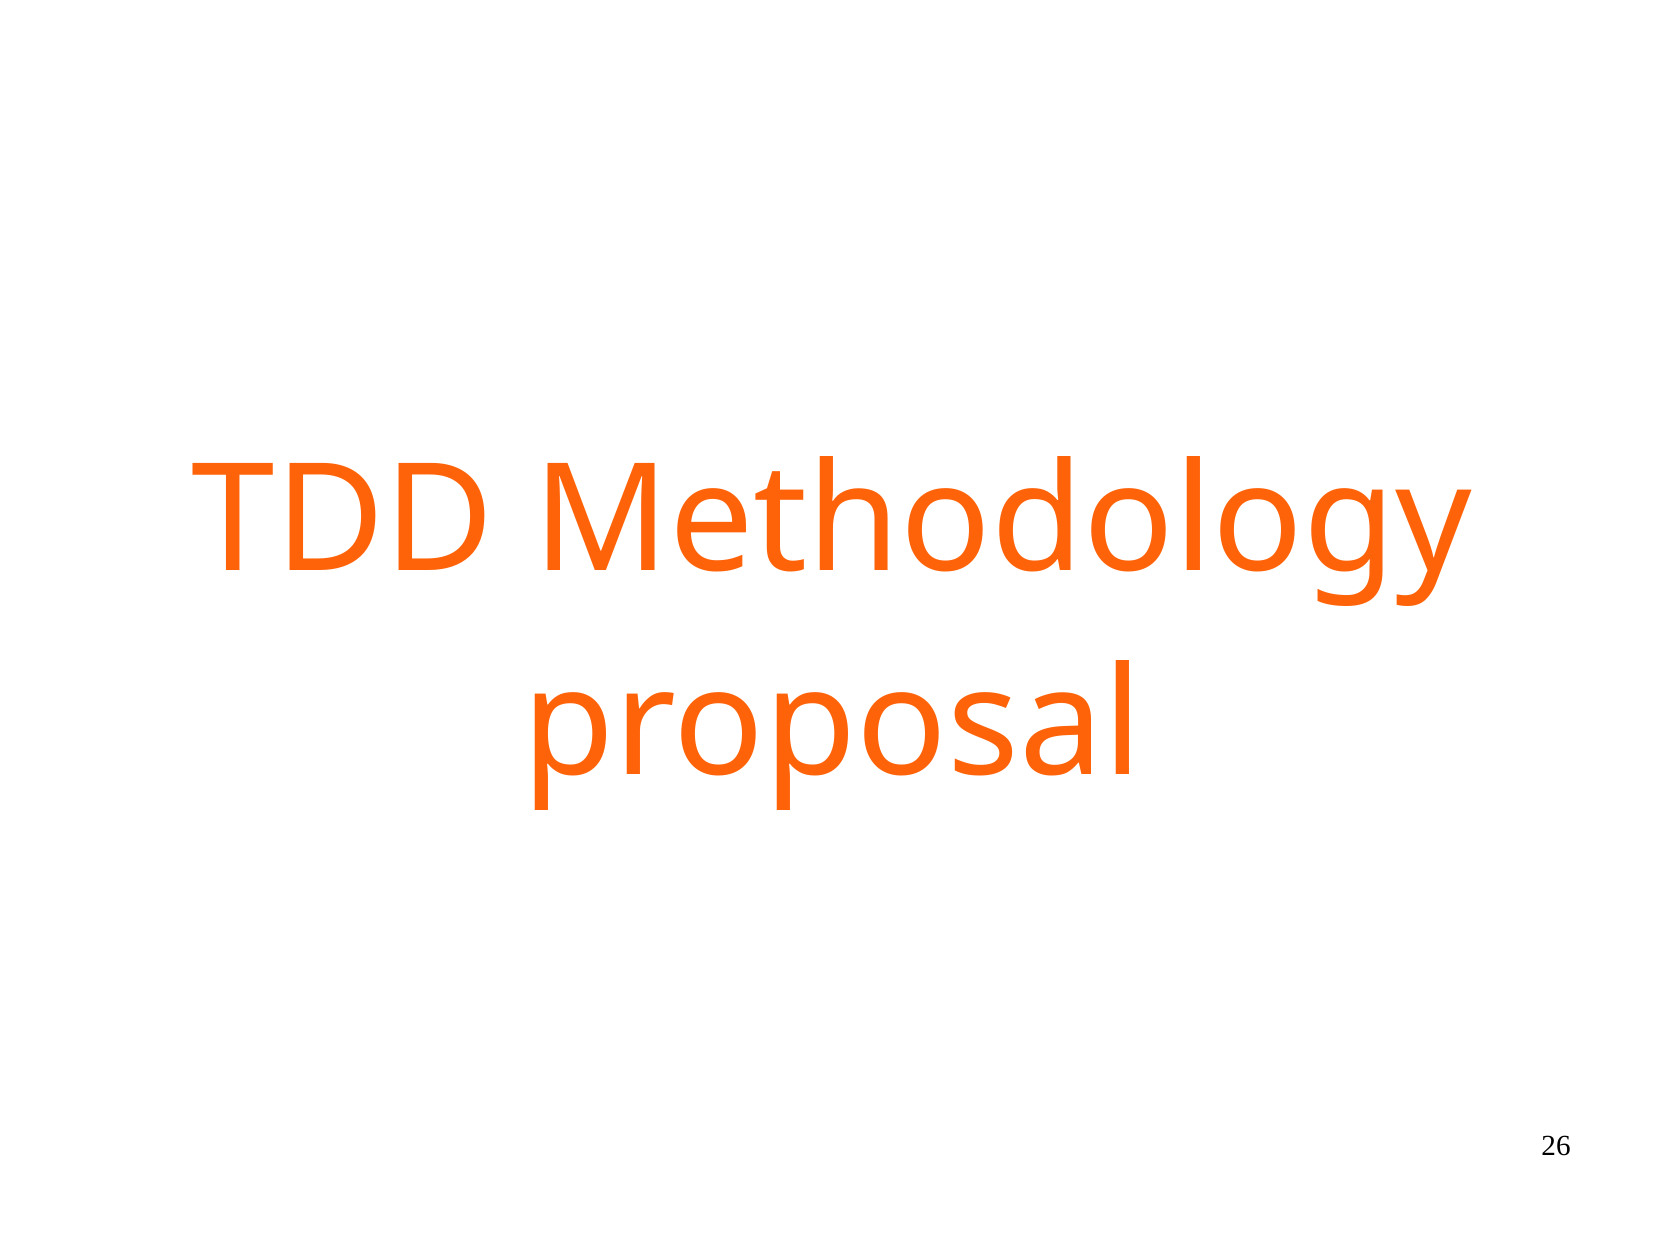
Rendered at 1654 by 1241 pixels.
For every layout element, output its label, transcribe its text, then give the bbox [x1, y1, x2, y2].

title TDD Methodology proposal [29, 445, 1636, 783]
